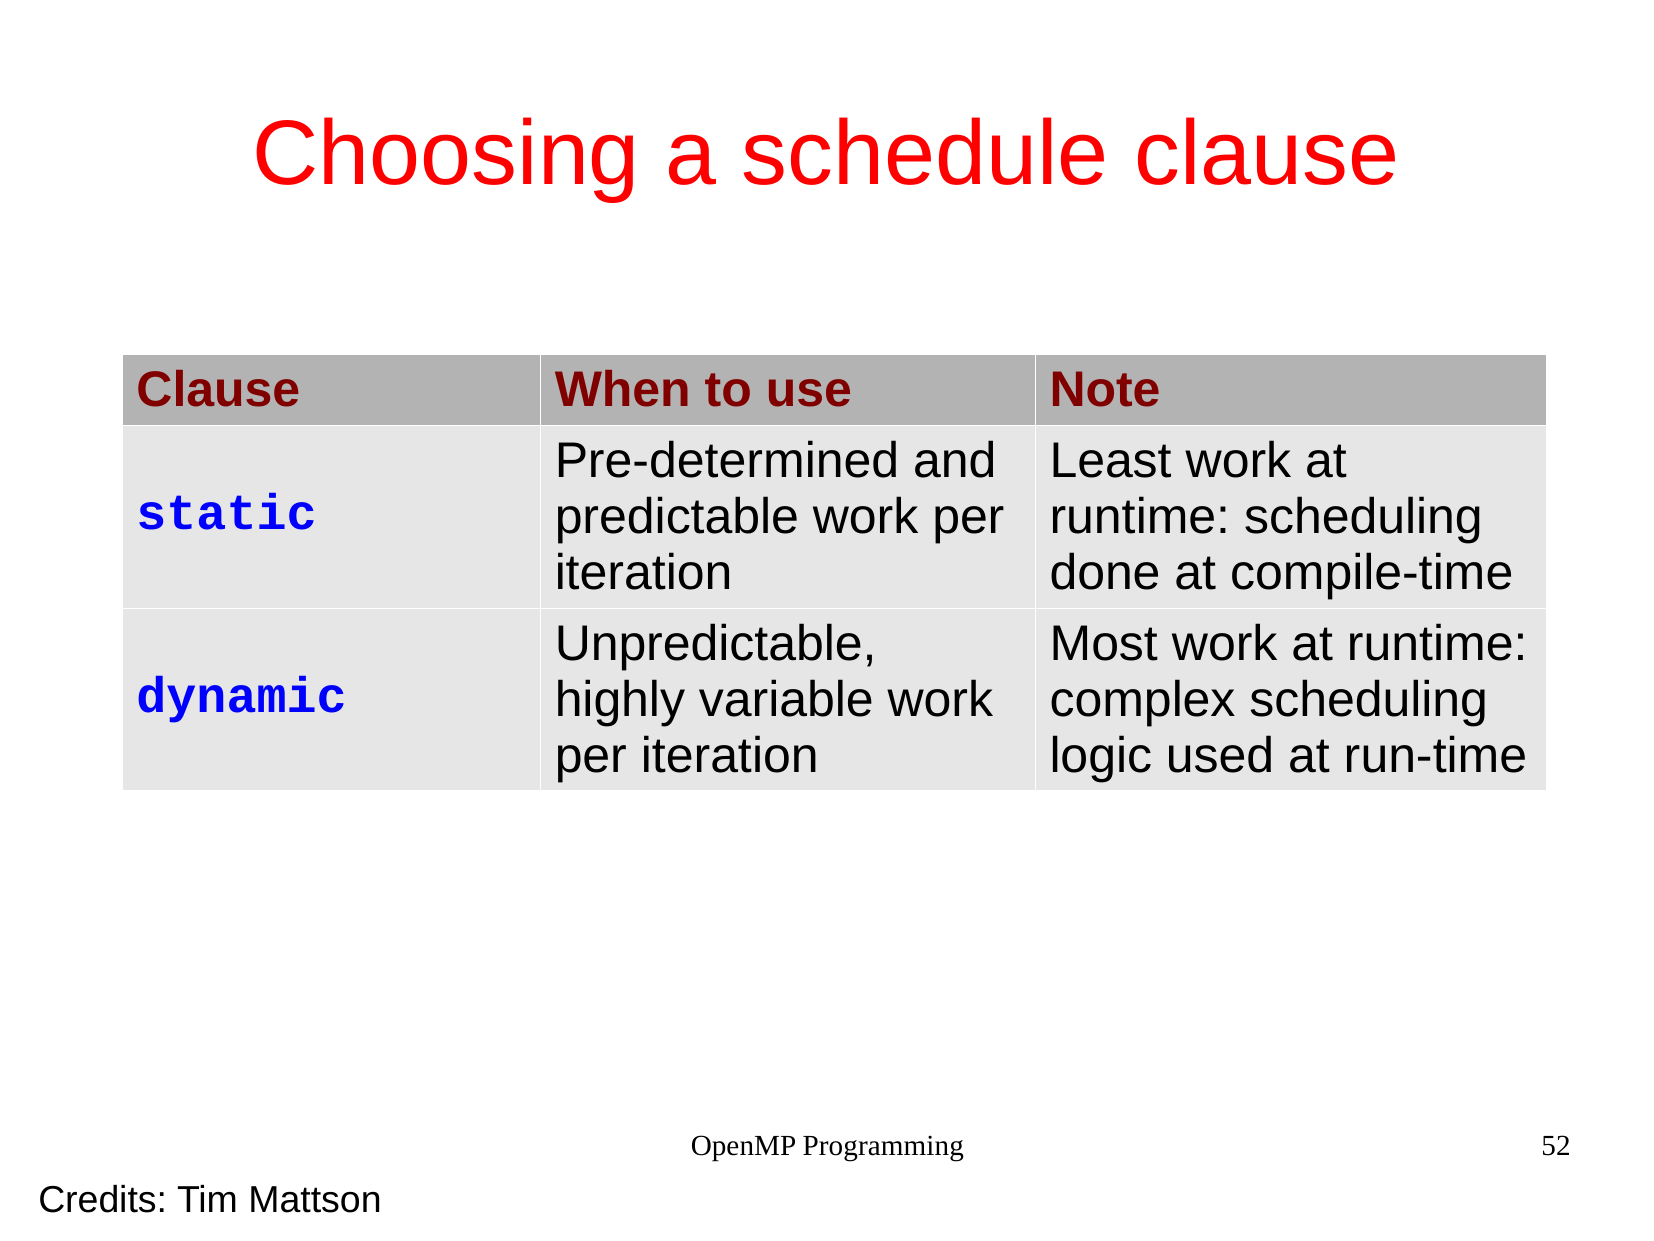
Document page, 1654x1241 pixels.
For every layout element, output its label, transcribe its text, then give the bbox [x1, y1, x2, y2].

table_header When to use [541, 355, 1035, 425]
table_cell Most work at runtime: complex scheduling logic used at run-time [1036, 609, 1546, 790]
table_cell static [123, 426, 540, 608]
table_cell Pre-determined and predictable work per iteration [541, 426, 1035, 608]
table_cell Unpredictable, highly variable work per iteration [541, 609, 1035, 790]
title Choosing a schedule clause [82, 49, 1571, 257]
table_cell Least work at runtime: scheduling done at compile-time [1036, 426, 1546, 608]
table_header Note [1036, 355, 1546, 425]
table_header Clause [123, 355, 540, 425]
text_box Credits: Tim Mattson [23, 1171, 397, 1229]
table_cell dynamic [123, 609, 540, 790]
